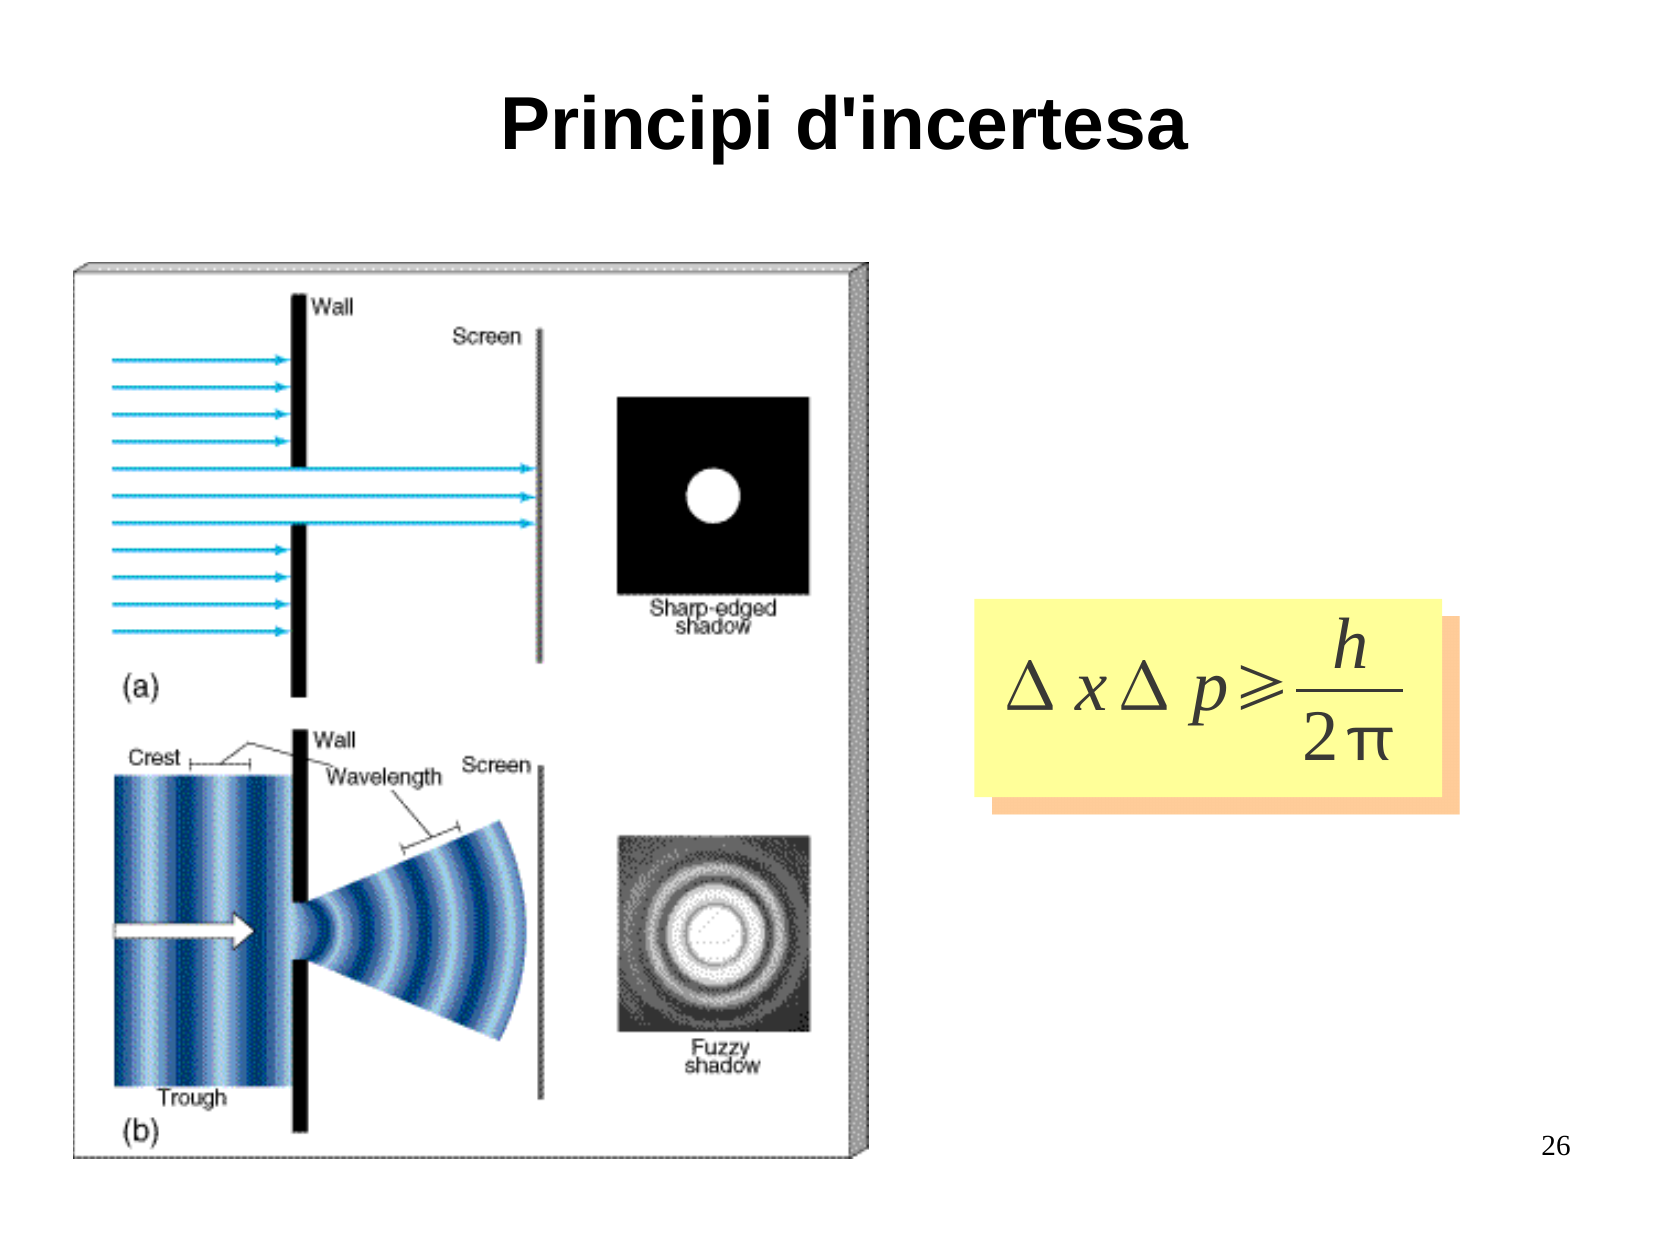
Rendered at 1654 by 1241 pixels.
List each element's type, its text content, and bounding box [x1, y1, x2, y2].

text_box Principi d'incertesa [485, 74, 1230, 185]
picture [73, 262, 869, 1159]
text_box [974, 598, 1443, 798]
chart [999, 604, 1413, 776]
